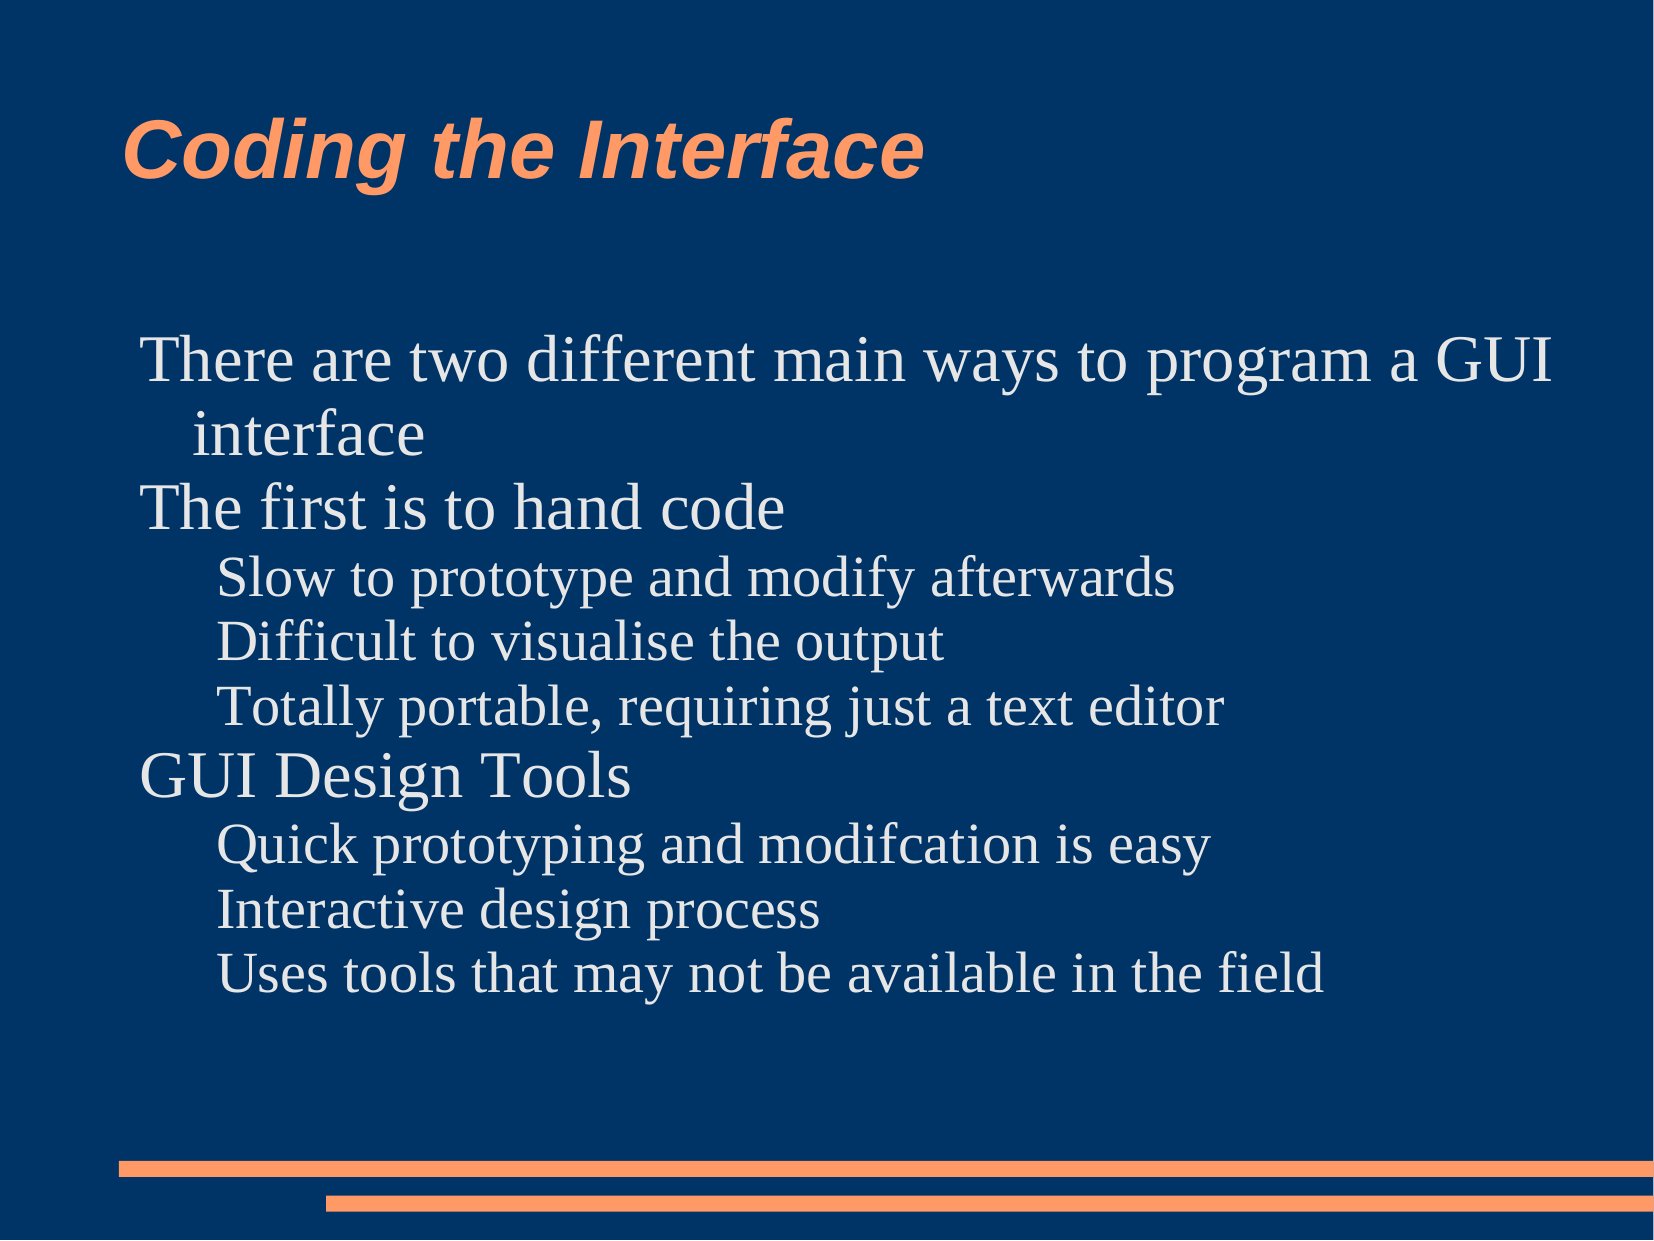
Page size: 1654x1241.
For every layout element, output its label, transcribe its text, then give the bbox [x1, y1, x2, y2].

list There are two different main ways to program a GUI interface The first is to hand code Slow to prototype and modify afterwards Difficult to visualise the output Totally portable, requiring just a text editor GUI Design Tools Quick prototyping and modifcation is easy Interactive design process Uses tools that may not be available in the field [121, 322, 1561, 1133]
title Coding the Interface [121, 46, 1534, 254]
